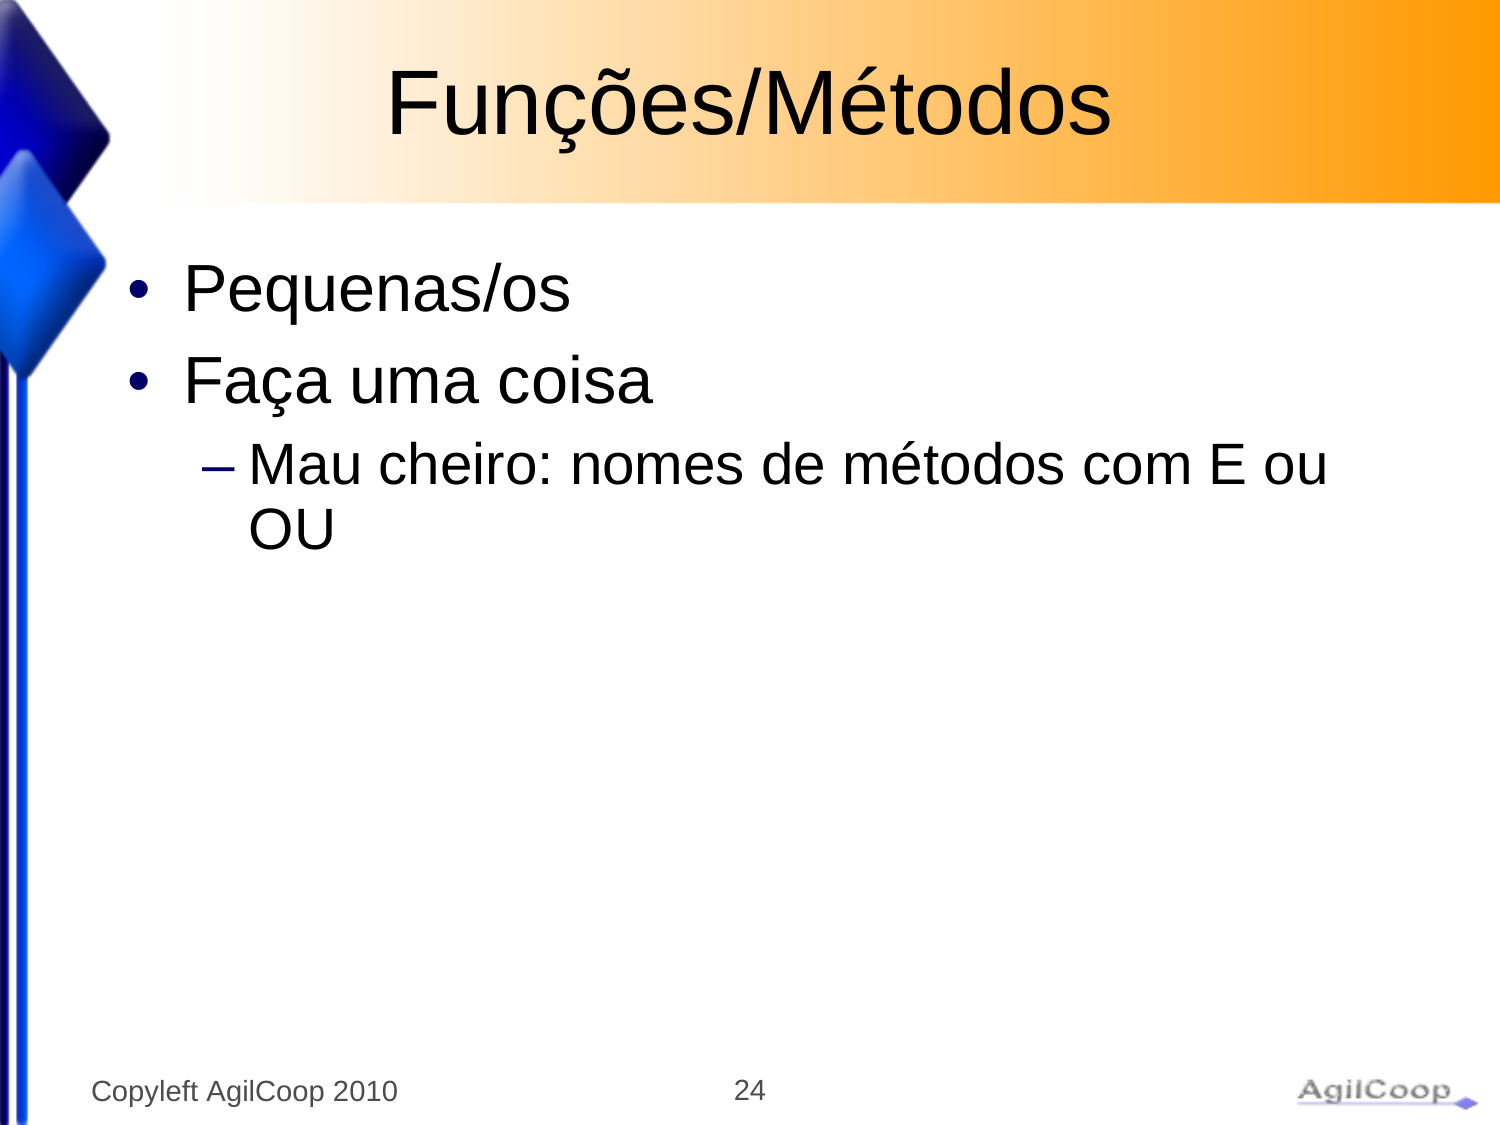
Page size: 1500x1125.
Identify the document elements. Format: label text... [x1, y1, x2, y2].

list Pequenas/os Faça uma coisa Mau cheiro: nomes de métodos com E ou OU [112, 243, 1426, 1006]
picture [0, 0, 1500, 1125]
title Funções/Métodos [75, 8, 1426, 197]
